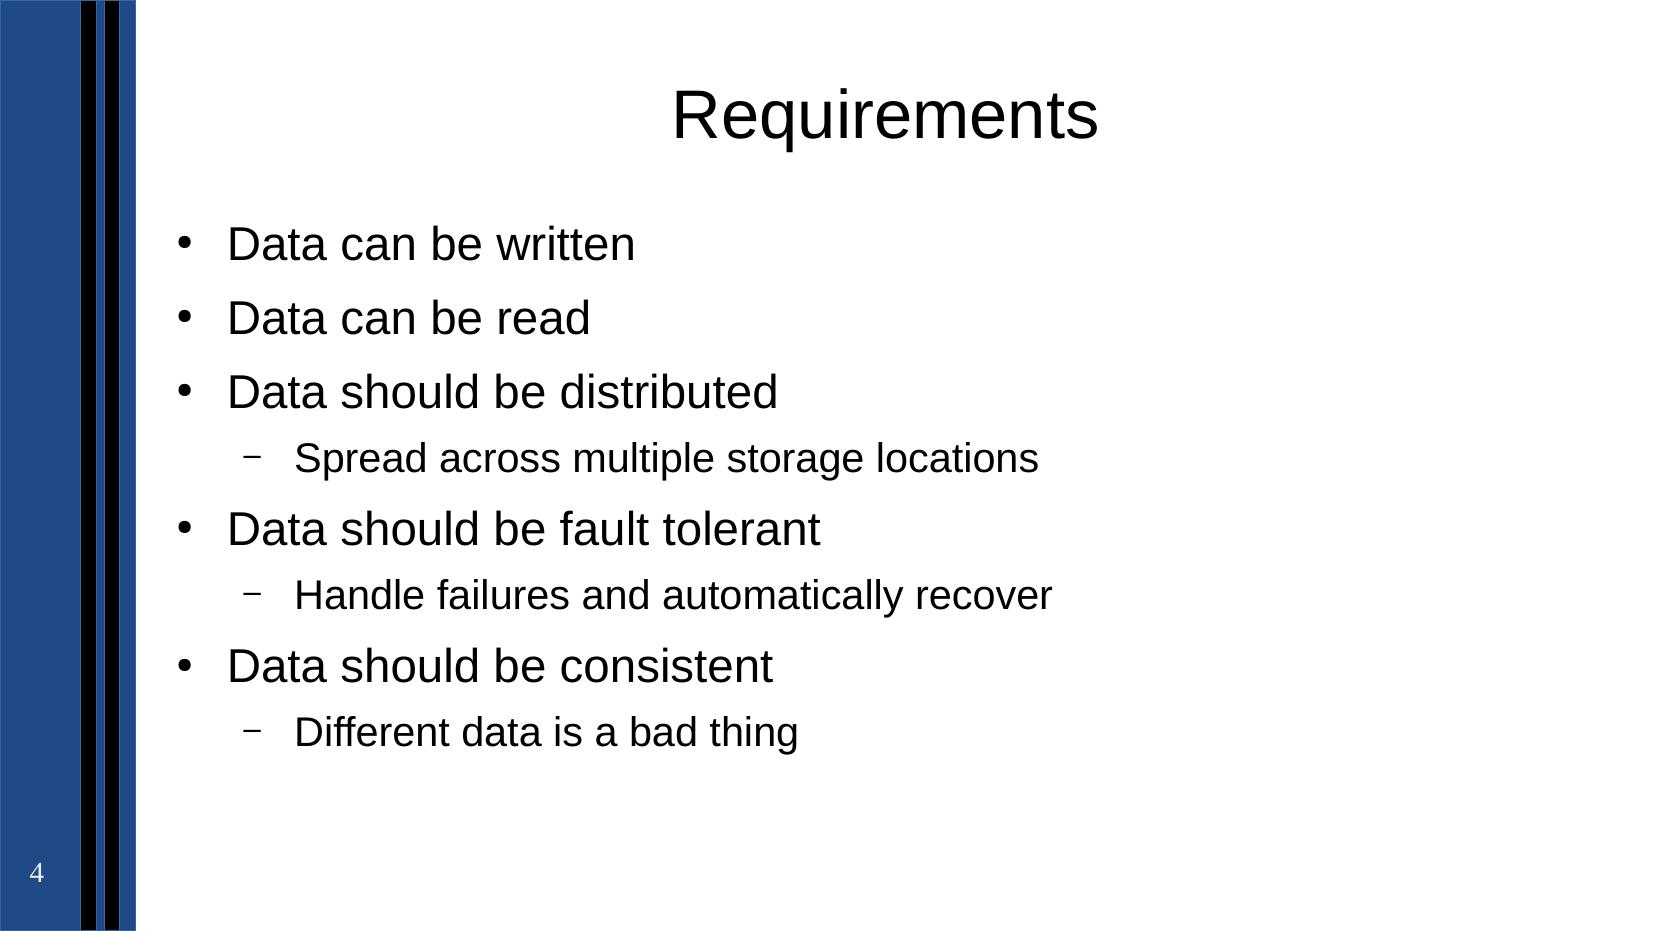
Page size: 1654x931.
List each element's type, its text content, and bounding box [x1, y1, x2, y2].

list Data can be written Data can be read Data should be distributed Spread across multiple storage locations Data should be fault tolerant Handle failures and automatically recover Data should be consistent Different data is a bad thing [159, 217, 1648, 758]
title Requirements [141, 37, 1630, 193]
